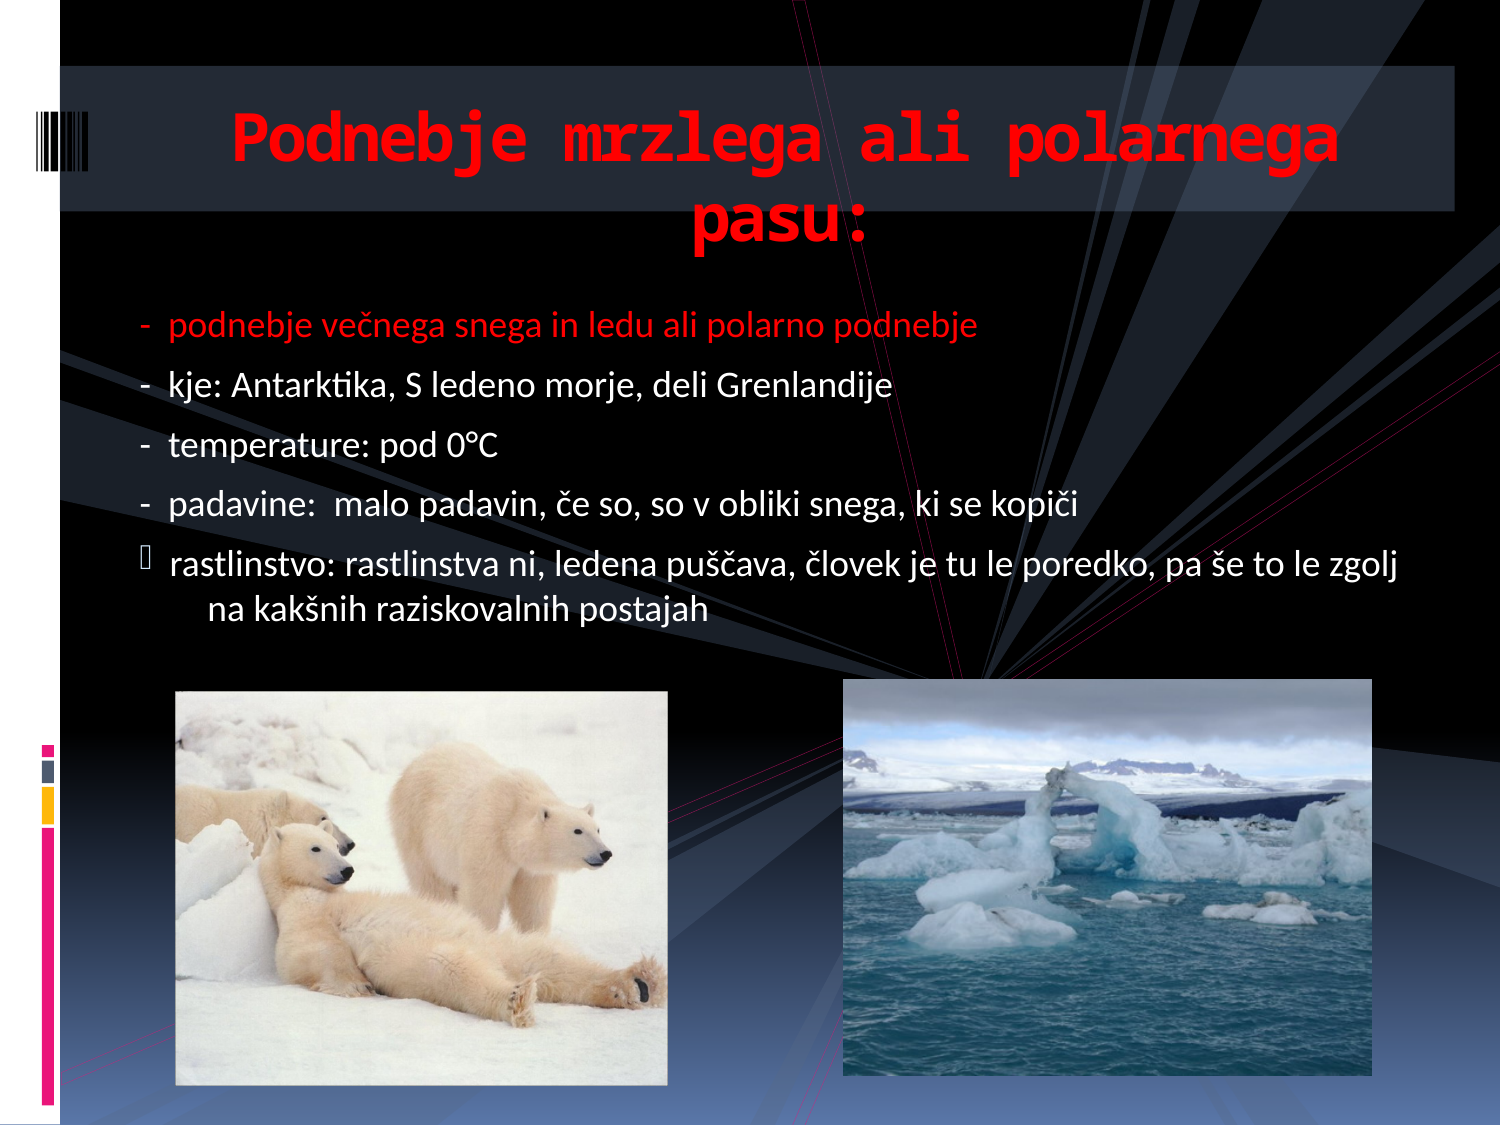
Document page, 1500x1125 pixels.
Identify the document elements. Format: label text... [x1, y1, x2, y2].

list - podnebje večnega snega in ledu ali polarno podnebje - kje: Antarktika, S ledeno morje, deli Grenlandije - temperature: pod 0°C - padavine: malo padavin, če so, so v obliki snega, ki se kopiči rastlinstvo: rastlinstva ni, ledena puščava, človek je tu le poredko, pa še to le zgolj na kakšnih raziskovalnih postajah [117, 292, 1418, 1067]
picture [843, 679, 1372, 1076]
picture [175, 691, 668, 1086]
title Podnebje mrzlega ali polarnega pasu: [115, 84, 1454, 212]
